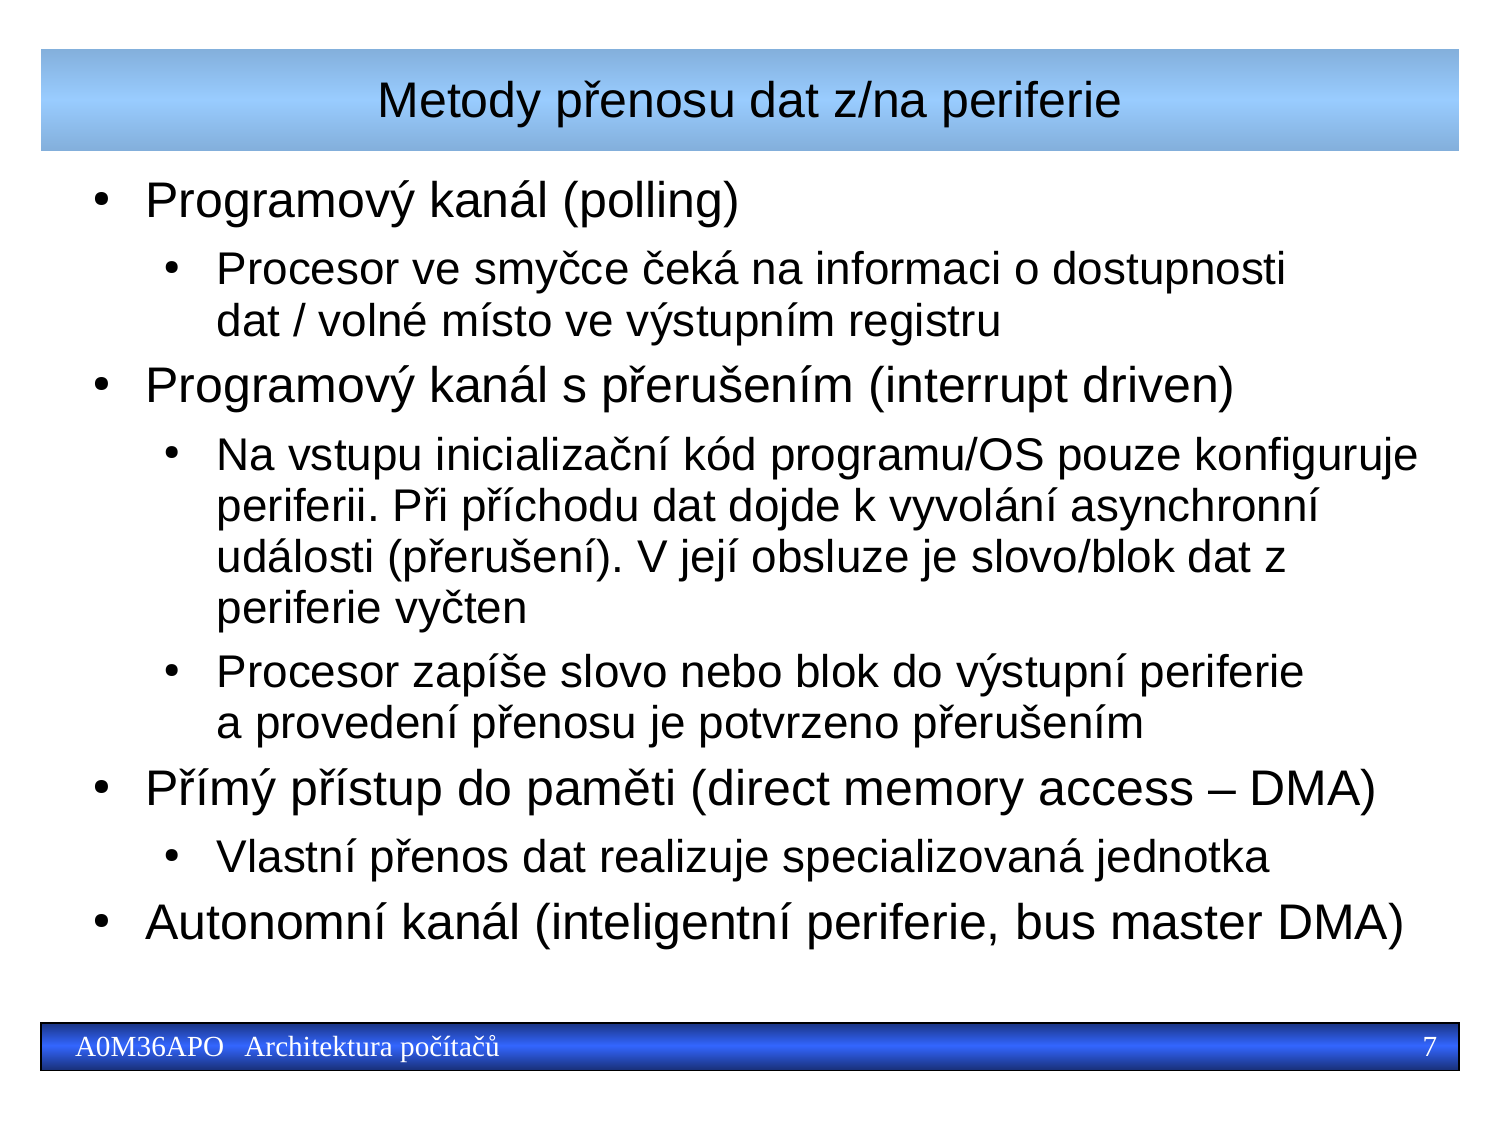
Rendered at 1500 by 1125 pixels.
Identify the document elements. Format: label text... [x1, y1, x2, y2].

title Metody přenosu dat z/na periferie [41, 49, 1459, 151]
list Programový kanál (polling) Procesor ve smyčce čeká na informaci o dostupnosti dat / volné místo ve výstupním registru Programový kanál s přerušením (interrupt driven) Na vstupu inicializační kód programu/OS pouze konfiguruje periferii. Při příchodu dat dojde k vyvolání asynchronní události (přerušení). V její obsluze je slovo/blok dat z periferie vyčten Procesor zapíše slovo nebo blok do výstupní periferie a provedení přenosu je potvrzeno přerušením Přímý přístup do paměti (direct memory access – DMA) Vlastní přenos dat realizuje specializovaná jednotka Autonomní kanál (inteligentní periferie, bus master DMA) [75, 172, 1426, 1000]
